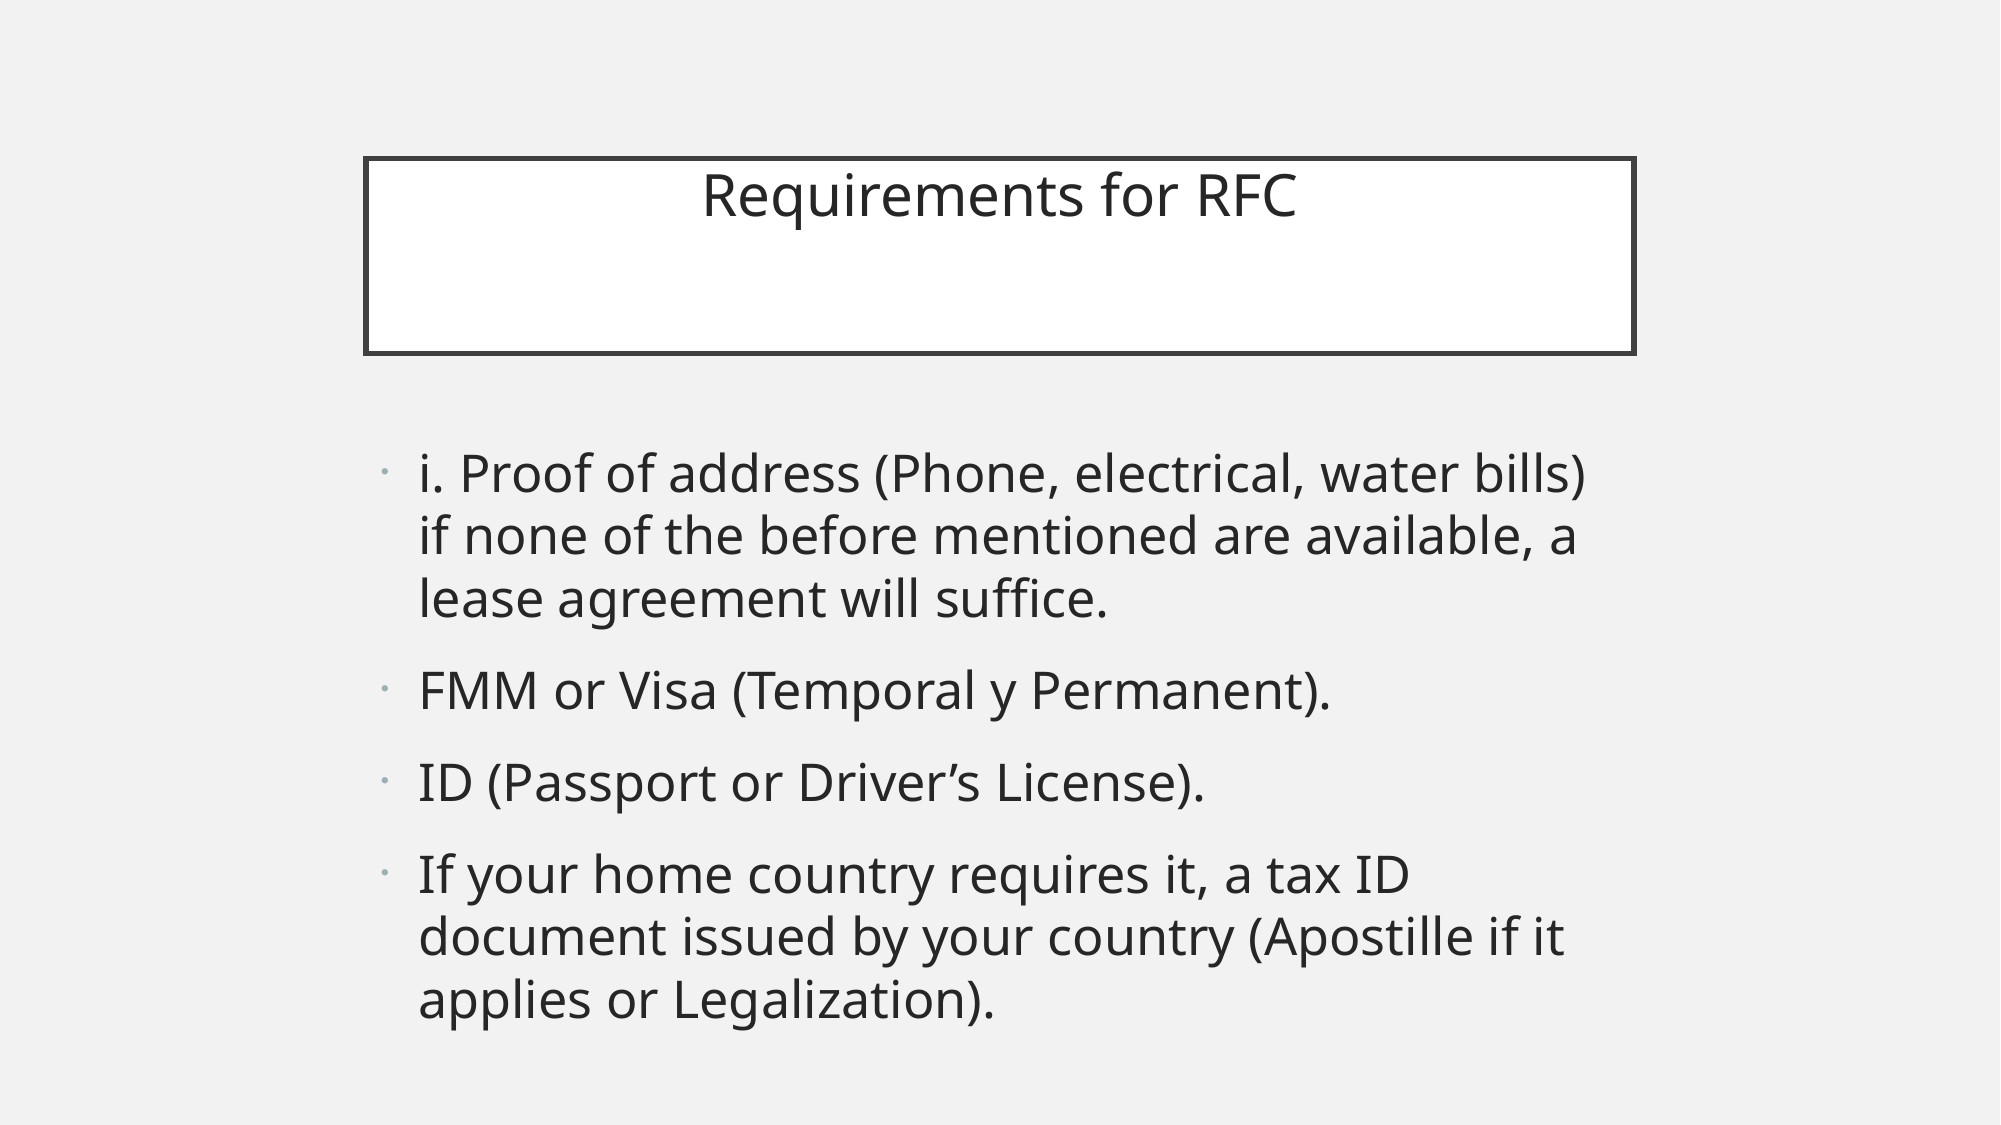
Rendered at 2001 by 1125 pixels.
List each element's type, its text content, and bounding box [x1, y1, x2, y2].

list i. Proof of address (Phone, electrical, water bills) if none of the before mentioned are available, a lease agreement will suffice. FMM or Visa (Temporal y Permanent). ID (Passport or Driver’s License). If your home country requires it, a tax ID document issued by your country (Apostille if it applies or Legalization). [366, 432, 1634, 942]
title Requirements for RFC [366, 158, 1634, 354]
